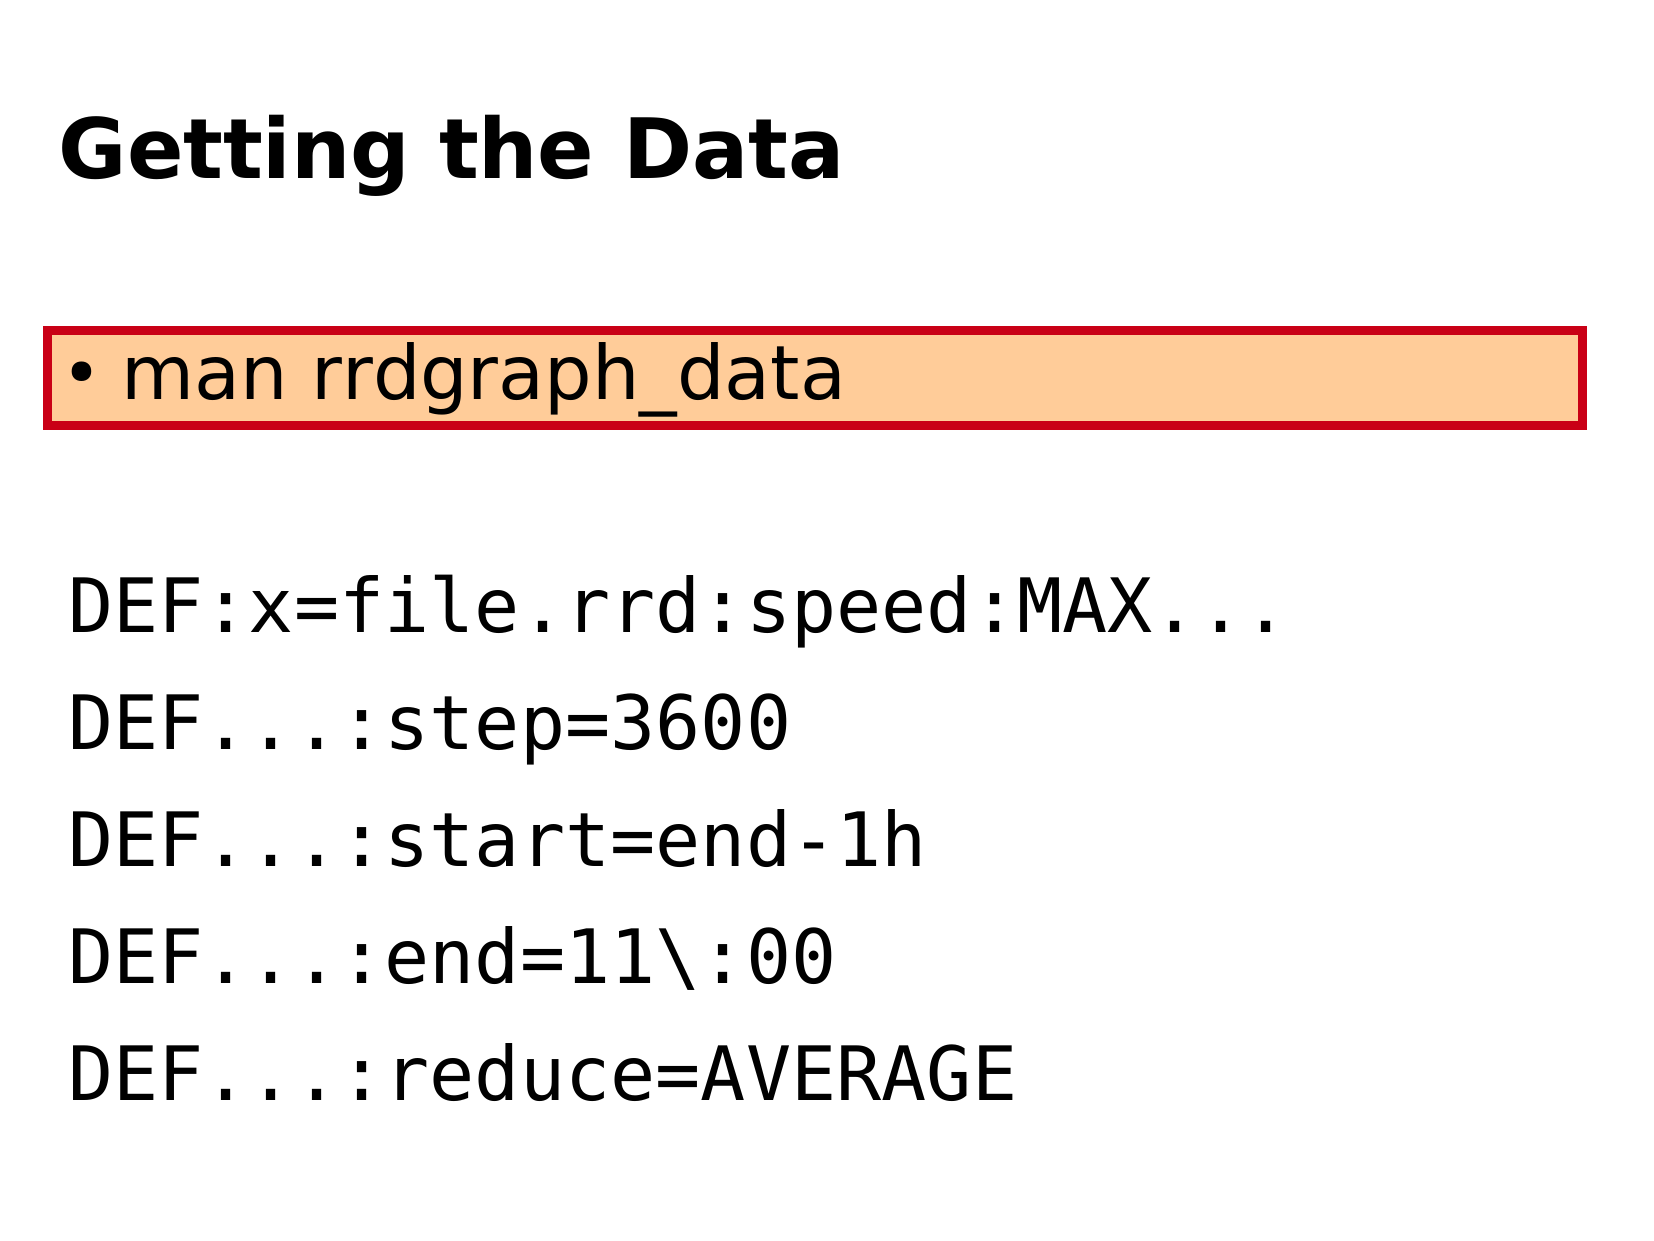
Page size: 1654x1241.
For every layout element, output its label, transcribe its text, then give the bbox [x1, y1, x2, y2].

list man rrdgraph_data DEF:x=file.rrd:speed:MAX... DEF...:step=3600 DEF...:start=end-1h DEF...:end=11\:00 DEF...:reduce=AVERAGE [50, 329, 1571, 1119]
text_box [1571, 330, 1583, 426]
title Getting the Data [59, 75, 1607, 225]
